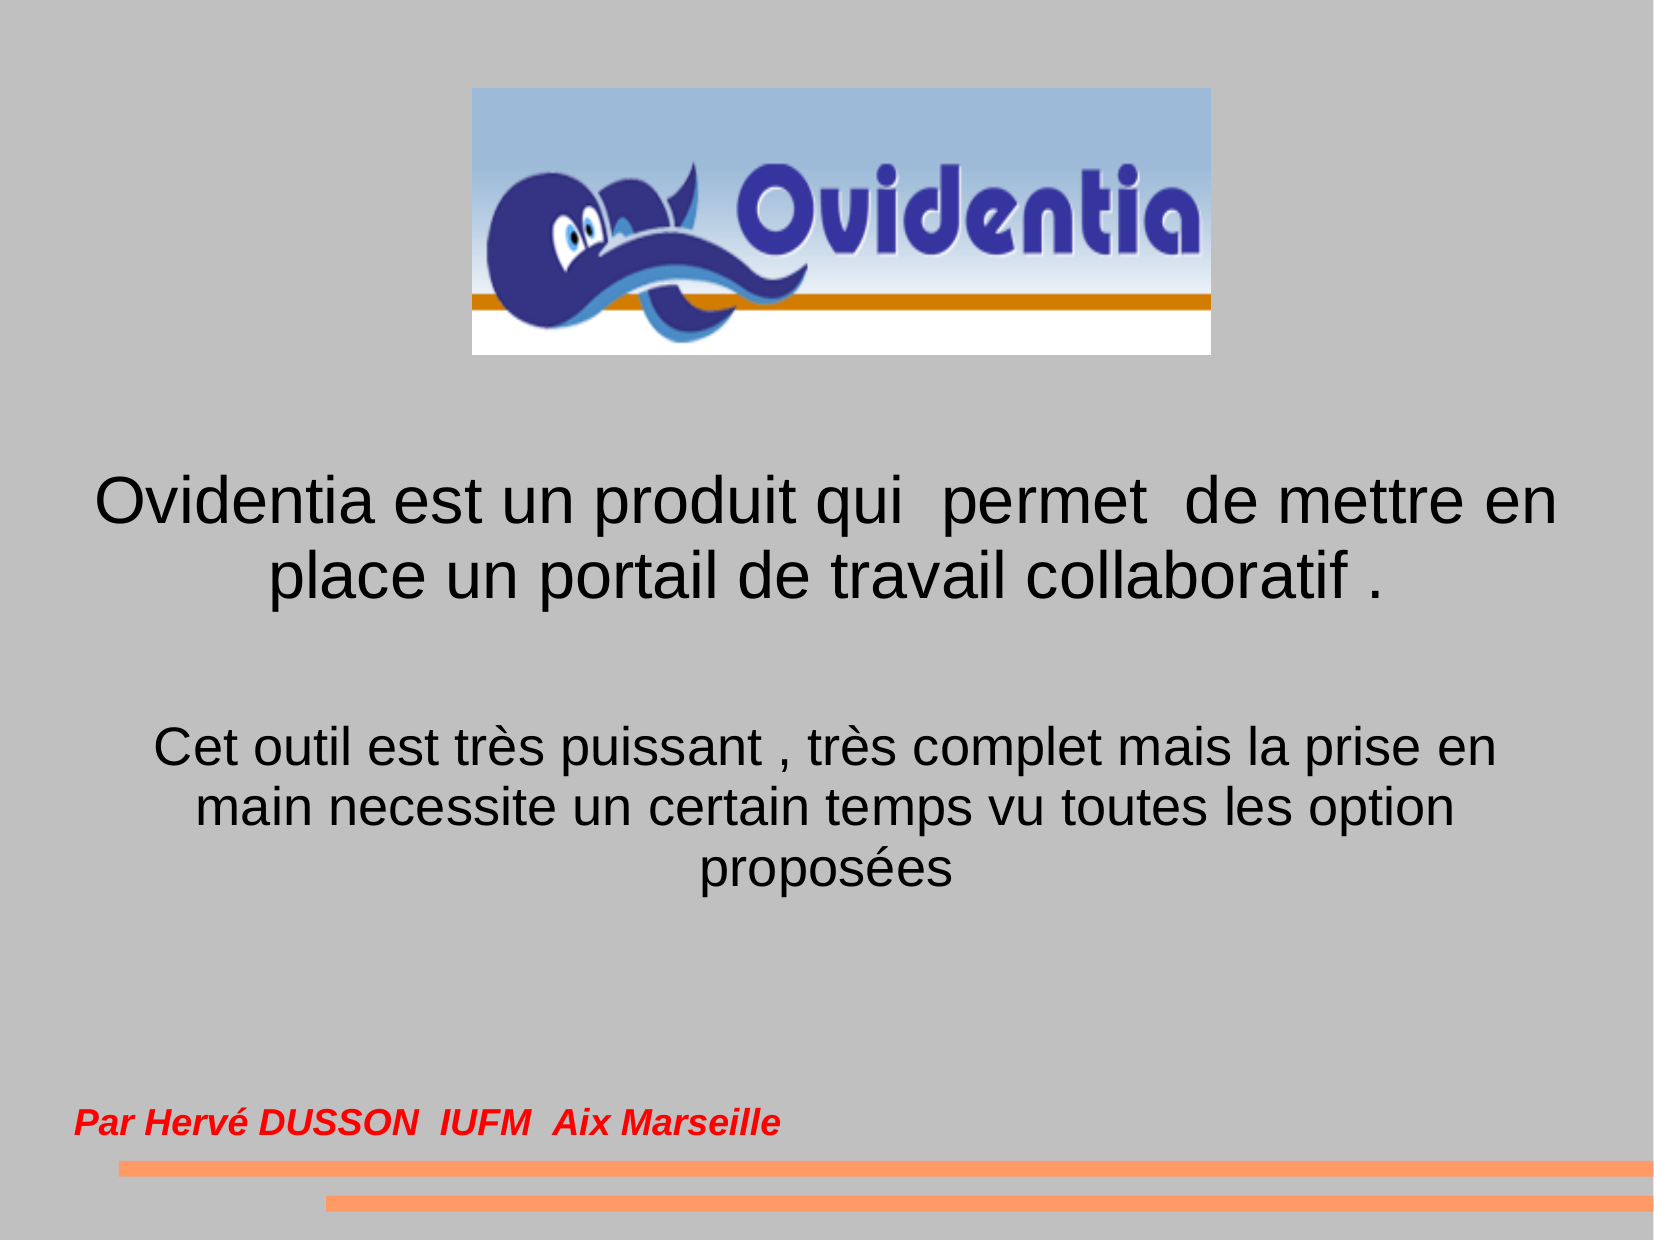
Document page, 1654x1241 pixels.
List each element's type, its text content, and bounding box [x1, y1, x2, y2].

text_box Cet outil est très puissant , très complet mais la prise en main necessite un certain temps vu toutes les option proposées [118, 708, 1536, 906]
text_box Par Hervé DUSSON IUFM Aix Marseille [59, 1093, 916, 1152]
picture [472, 88, 1211, 355]
text_box Ovidentia est un produit qui permet de mettre en place un portail de travail collaboratif . [59, 455, 1595, 621]
